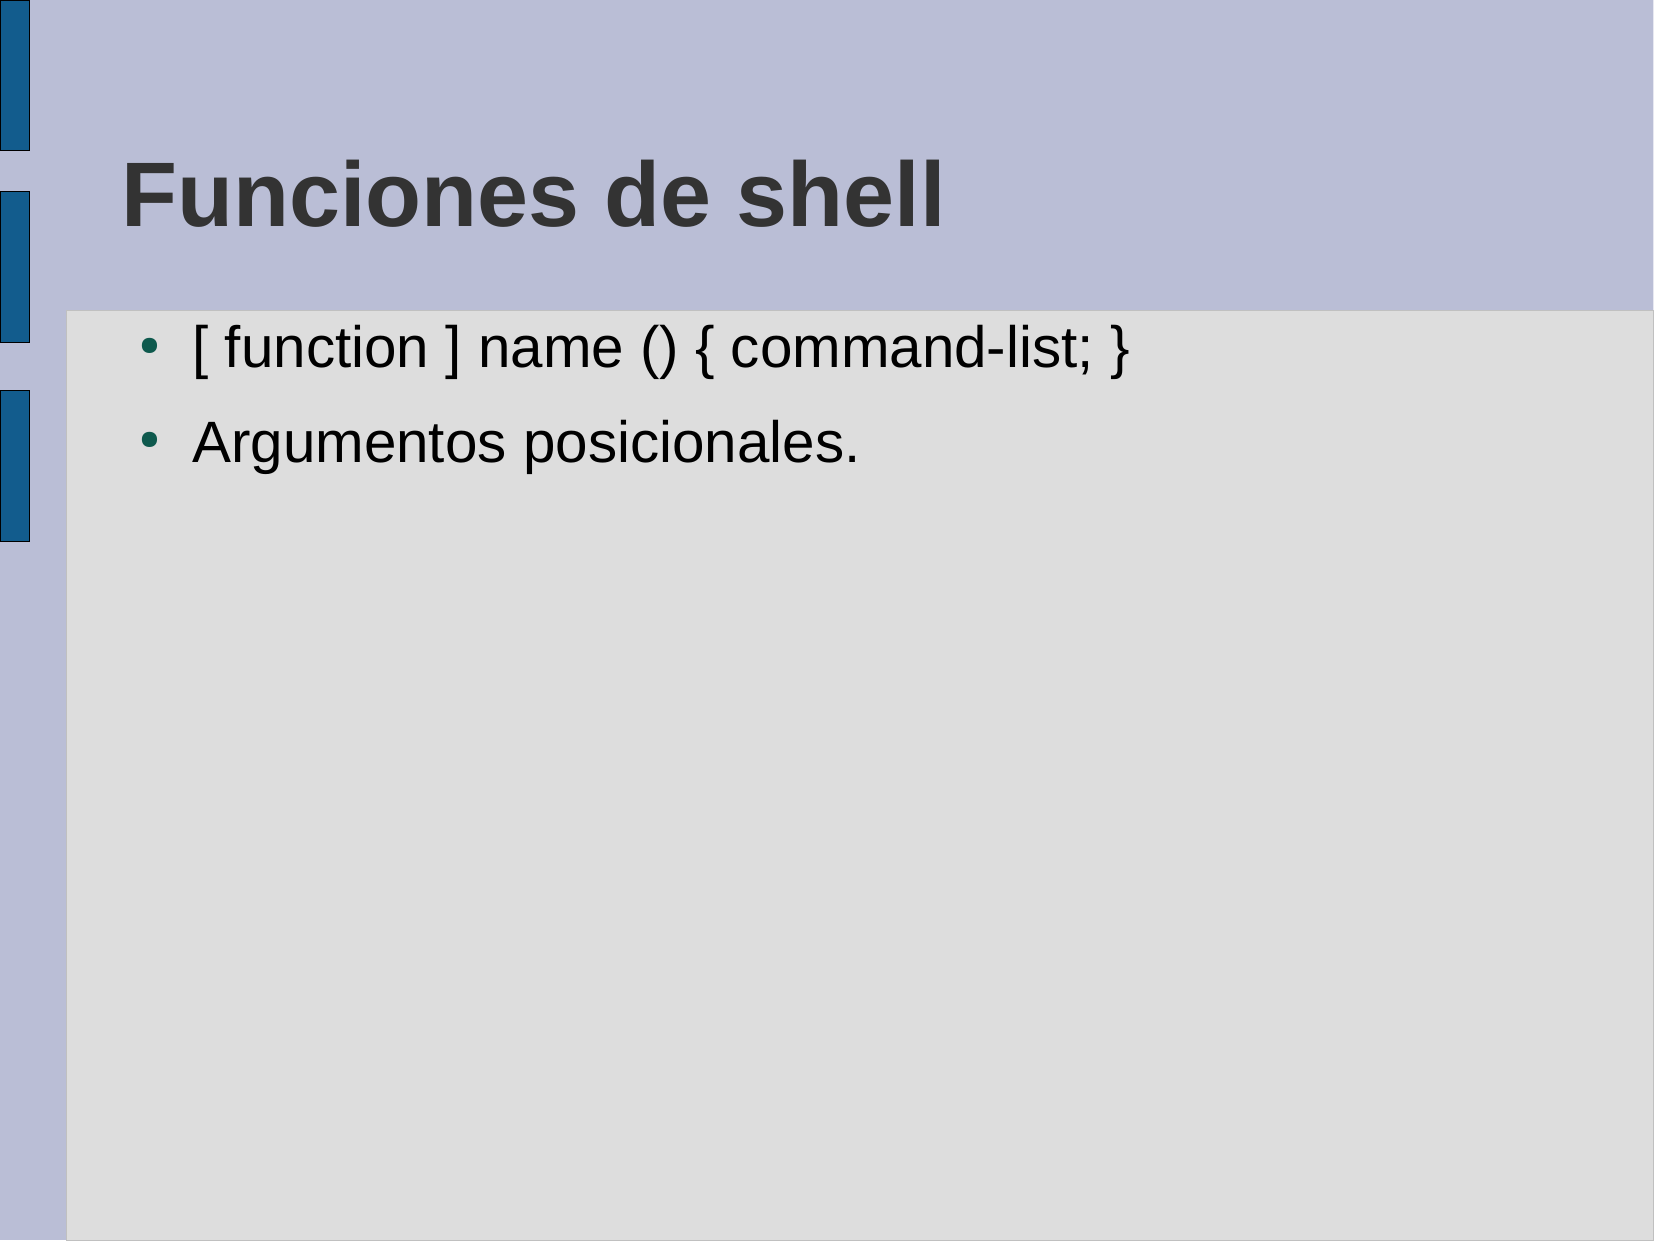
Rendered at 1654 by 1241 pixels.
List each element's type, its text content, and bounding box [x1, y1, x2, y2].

title Funciones de shell [121, 98, 1534, 291]
list [ function ] name () { command-list; } Argumentos posicionales. [121, 314, 1534, 1082]
